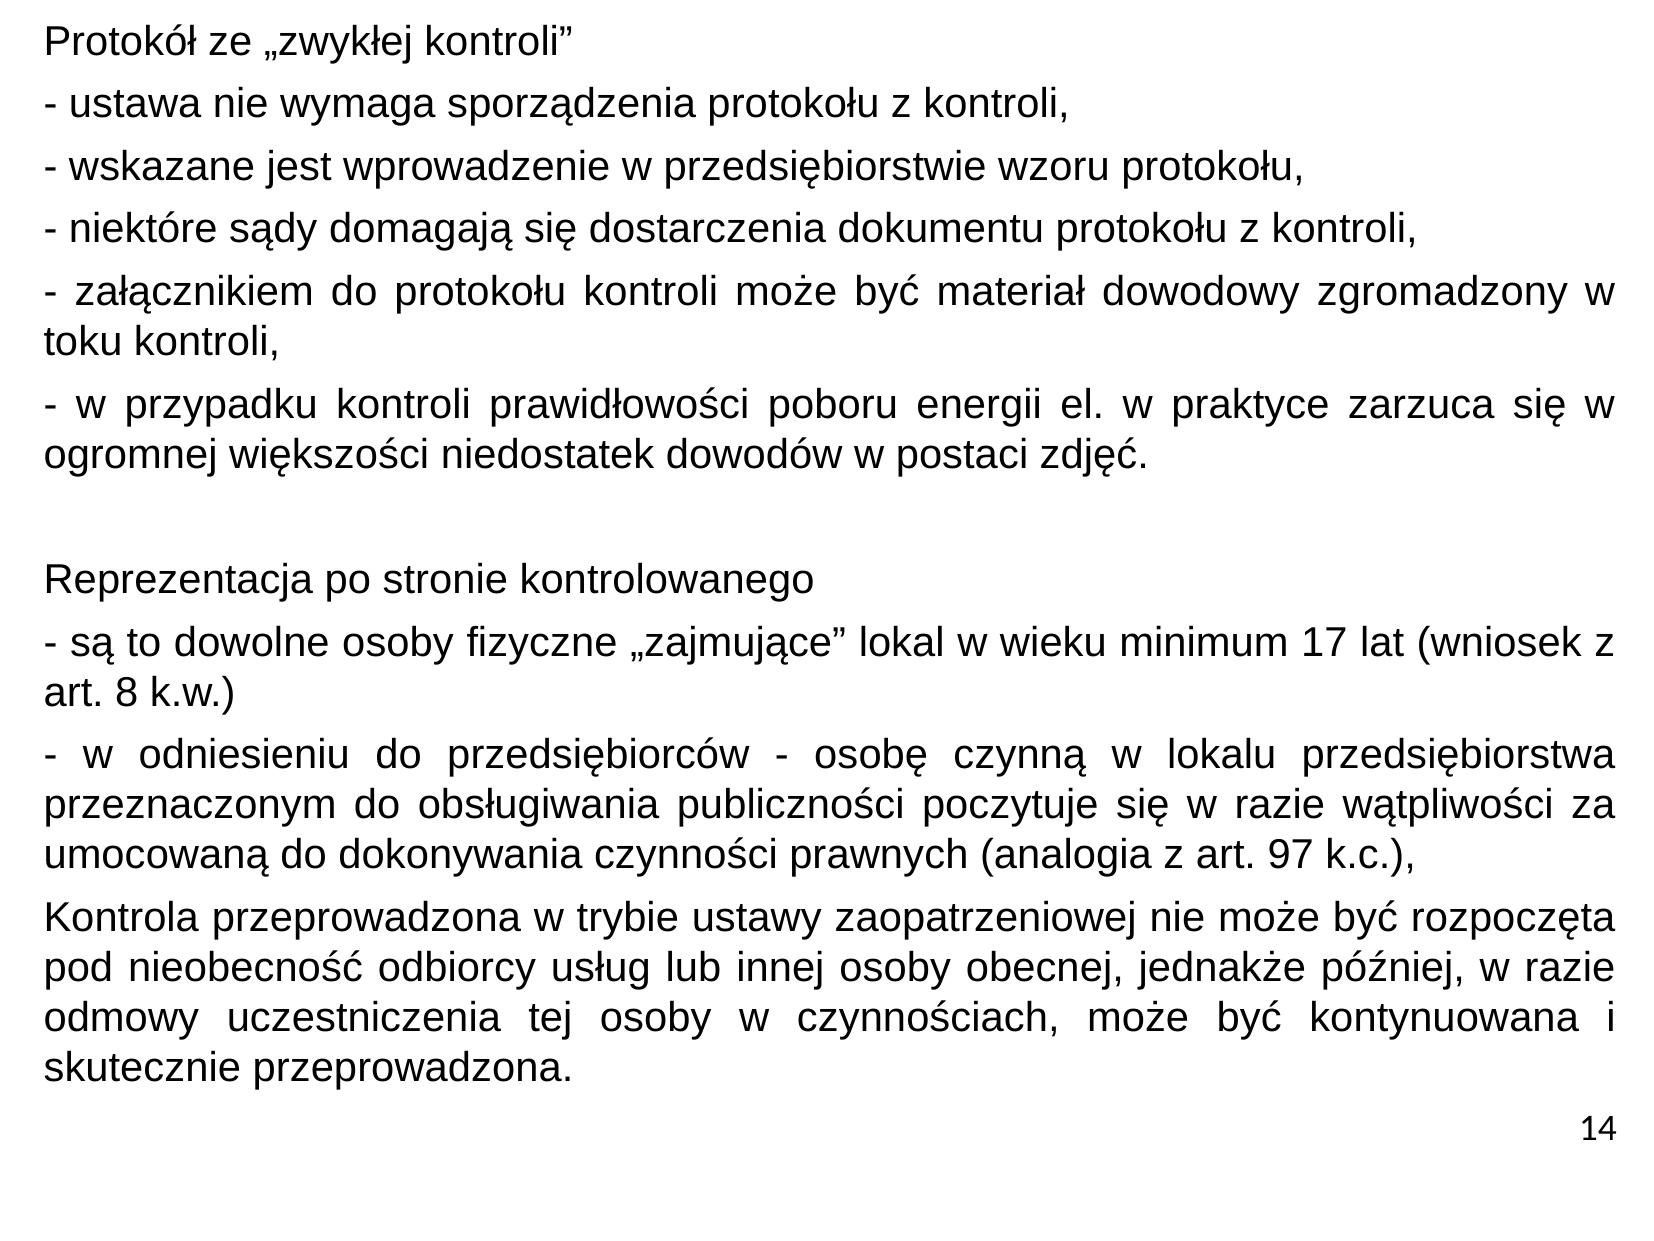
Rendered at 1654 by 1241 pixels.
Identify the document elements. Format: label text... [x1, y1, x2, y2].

list Protokół ze „zwykłej kontroli” - ustawa nie wymaga sporządzenia protokołu z kontroli, - wskazane jest wprowadzenie w przedsiębiorstwie wzoru protokołu, - niektóre sądy domagają się dostarczenia dokumentu protokołu z kontroli, - załącznikiem do protokołu kontroli może być materiał dowodowy zgromadzony w toku kontroli, - w przypadku kontroli prawidłowości poboru energii el. w praktyce zarzuca się w ogromnej większości niedostatek dowodów w postaci zdjęć. Reprezentacja po stronie kontrolowanego - są to dowolne osoby fizyczne „zajmujące” lokal w wieku minimum 17 lat (wniosek z art. 8 k.w.) - w odniesieniu do przedsiębiorców - osobę czynną w lokalu przedsiębiorstwa przeznaczonym do obsługiwania publiczności poczytuje się w razie wątpliwości za umocowaną do dokonywania czynności prawnych (analogia z art. 97 k.c.), Kontrola przeprowadzona w trybie ustawy zaopatrzeniowej nie może być rozpoczęta pod nieobecność odbiorcy usług lub innej osoby obecnej, jednakże później, w razie odmowy uczestniczenia tej osoby w czynnościach, może być kontynuowana i skutecznie przeprowadzona. 14 [43, 13, 1646, 1221]
